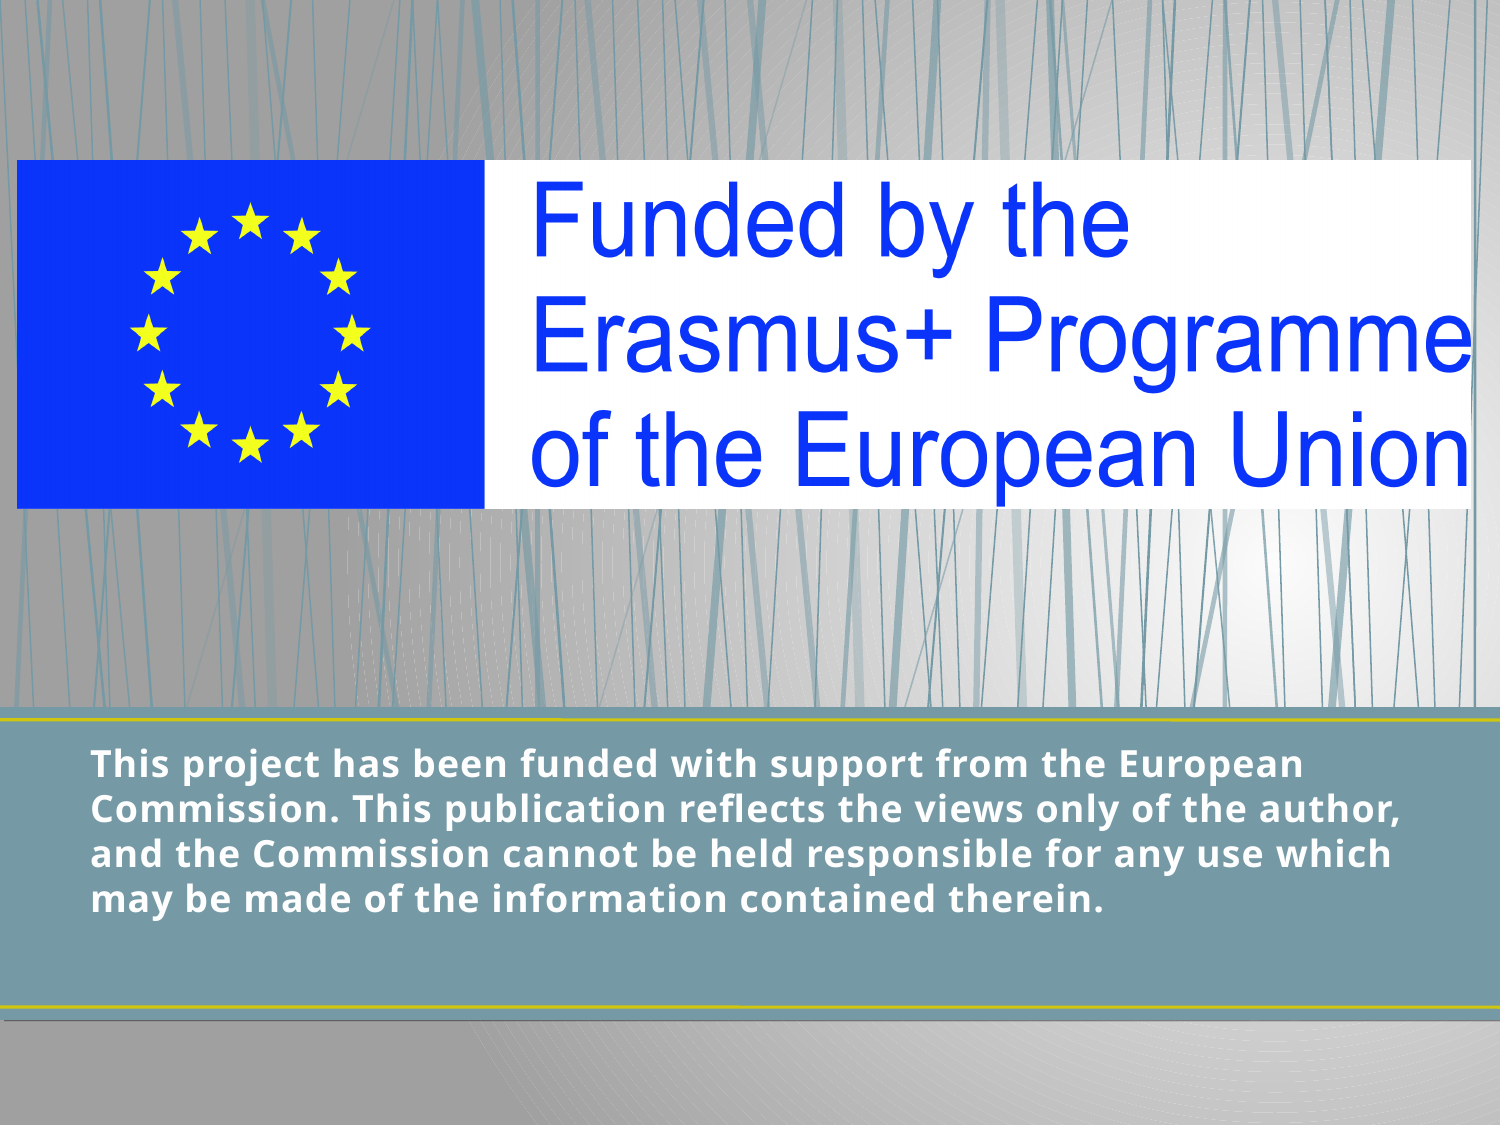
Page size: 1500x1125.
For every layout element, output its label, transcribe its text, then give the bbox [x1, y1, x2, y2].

picture [17, 160, 1471, 509]
title This project has been funded with support from the European Commission. This publication reflects the views only of the author, and the Commission cannot be held responsible for any use which may be made of the information contained therein. [88, 834, 1452, 999]
